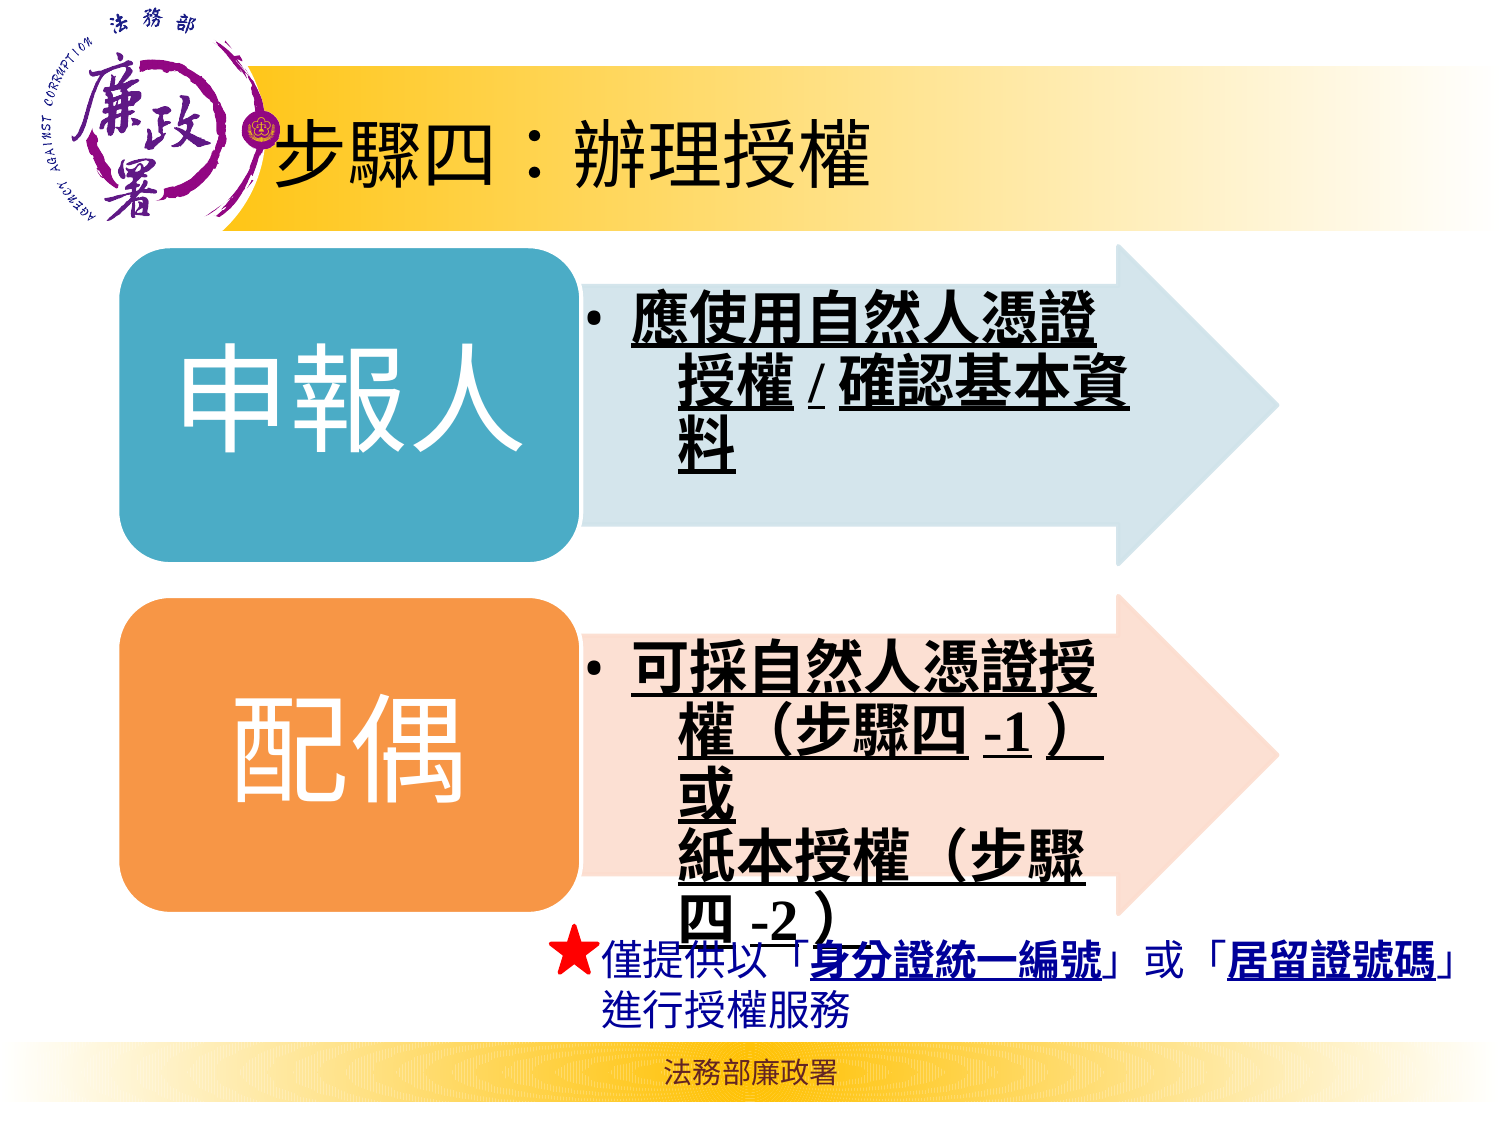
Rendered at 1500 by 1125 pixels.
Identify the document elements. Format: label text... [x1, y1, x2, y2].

text_box 應使用自然人憑證授權/確認基本資料 [581, 246, 1278, 565]
text_box 法務部廉政署 [513, 1046, 989, 1107]
text_box 配偶 [117, 595, 582, 914]
text_box 可採自然人憑證授權（步驟四-1）或 紙本授權（步驟四-2） [581, 595, 1278, 915]
text_box [550, 925, 598, 973]
text_box 僅提供以「身分證統一編號」或「居留證號碼」進行授權服務 [585, 925, 1500, 1088]
text_box 申報人 [117, 246, 582, 565]
title 步驟四：辦理授權 [257, 70, 1426, 235]
